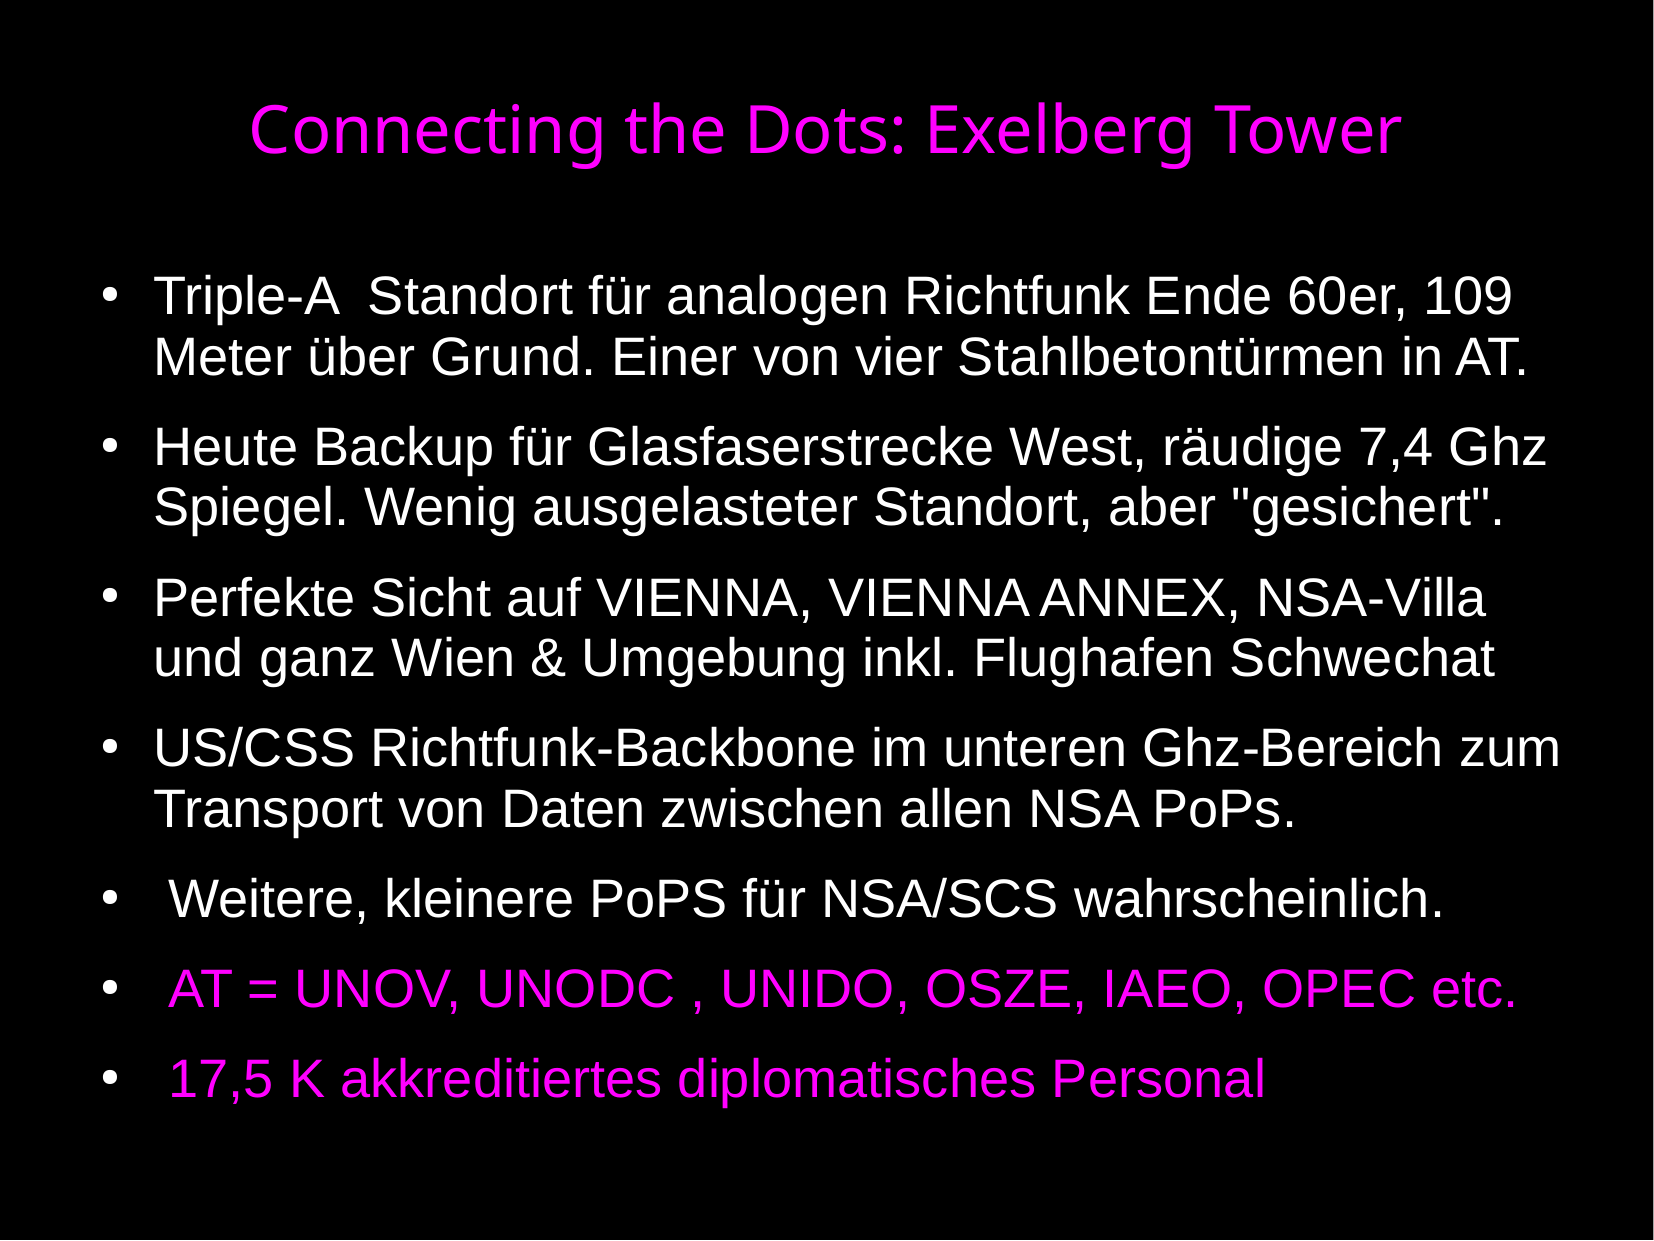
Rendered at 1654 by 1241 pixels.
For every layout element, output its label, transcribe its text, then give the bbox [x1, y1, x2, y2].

list Triple-A Standort für analogen Richtfunk Ende 60er, 109 Meter über Grund. Einer von vier Stahlbetontürmen in AT. Heute Backup für Glasfaserstrecke West, räudige 7,4 Ghz Spiegel. Wenig ausgelasteter Standort, aber "gesichert". Perfekte Sicht auf VIENNA, VIENNA ANNEX, NSA-Villa und ganz Wien & Umgebung inkl. Flughafen Schwechat US/CSS Richtfunk-Backbone im unteren Ghz-Bereich zum Transport von Daten zwischen allen NSA PoPs. Weitere, kleinere PoPS für NSA/SCS wahrscheinlich. AT = UNOV, UNODC , UNIDO, OSZE, IAEO, OPEC etc. 17,5 K akkreditiertes diplomatisches Personal [82, 265, 1571, 1112]
text_box [82, 49, 1571, 222]
